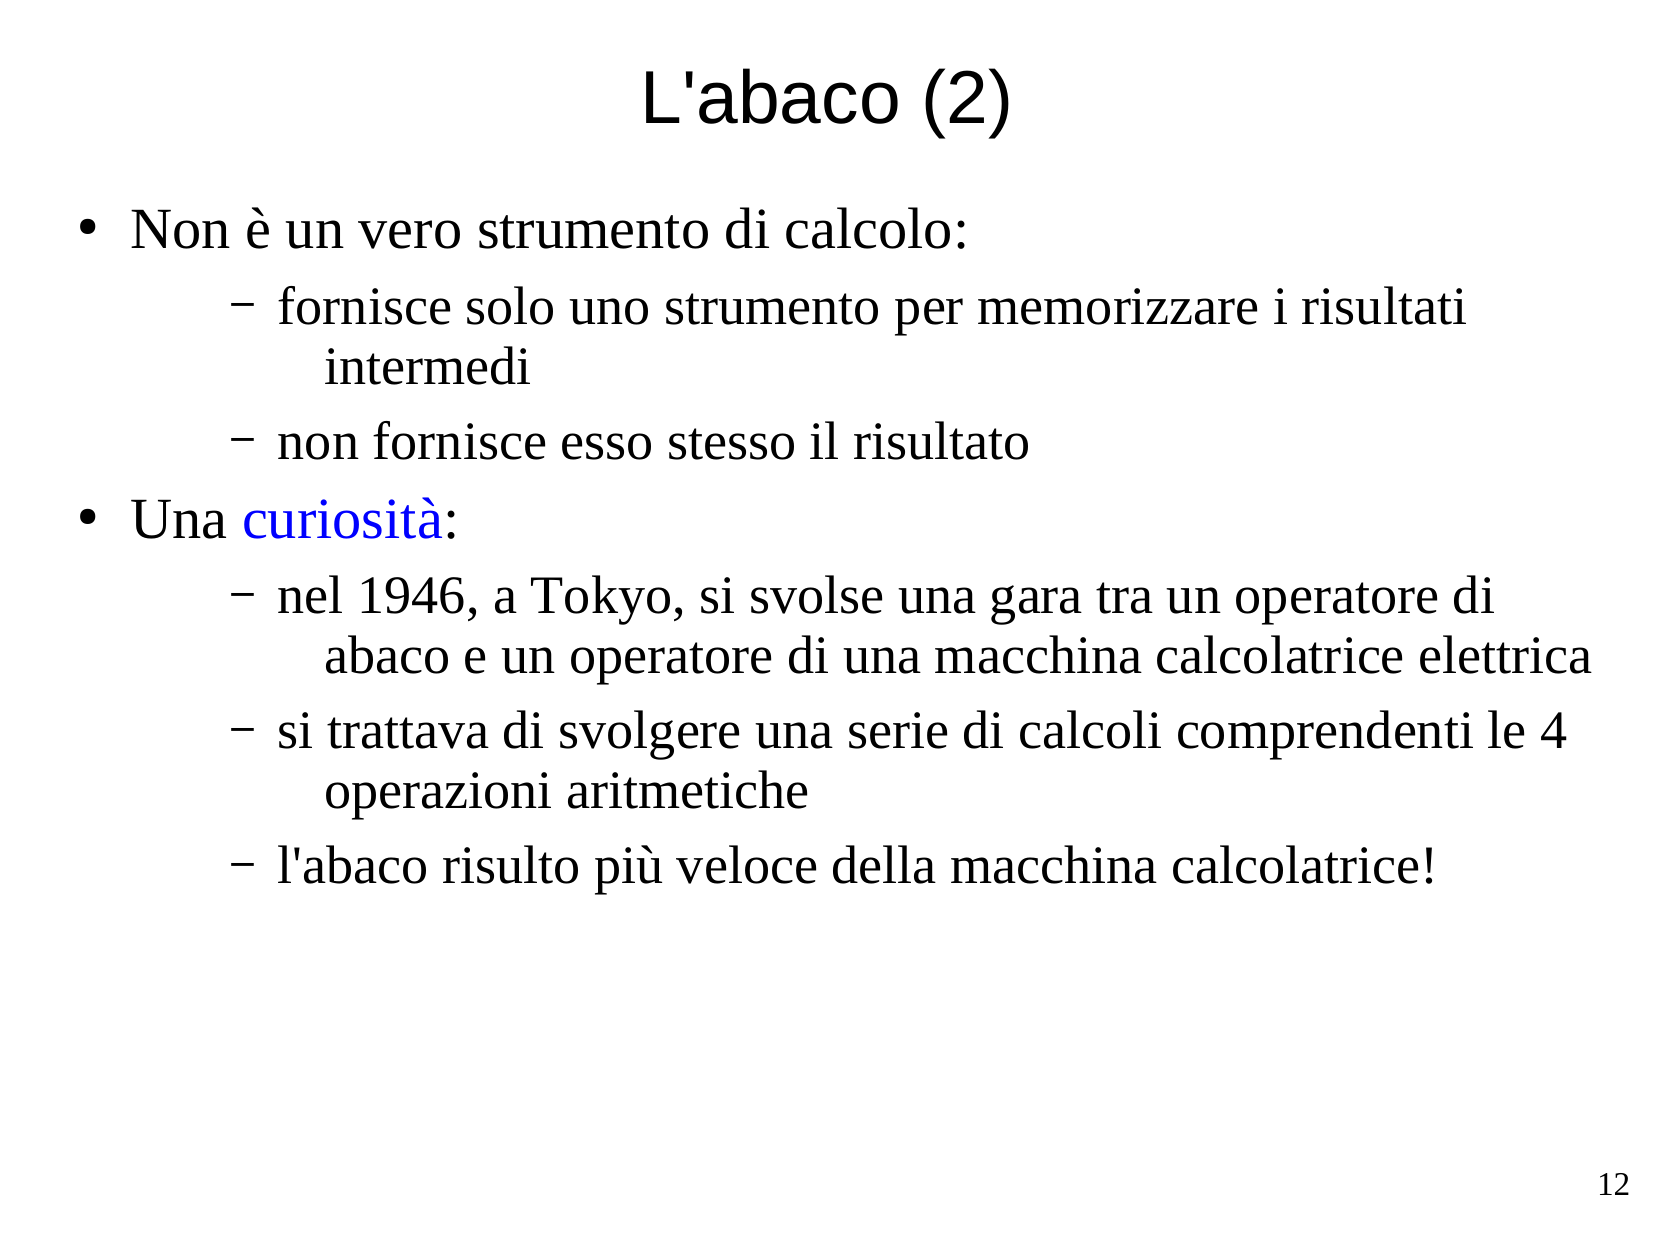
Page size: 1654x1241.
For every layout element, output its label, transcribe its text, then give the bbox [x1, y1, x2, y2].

title L'abaco (2) [37, 30, 1617, 166]
list Non è un vero strumento di calcolo: fornisce solo uno strumento per memorizzare i risultati intermedi non fornisce esso stesso il risultato Una curiosità: nel 1946, a Tokyo, si svolse una gara tra un operatore di abaco e un operatore di una macchina calcolatrice elettrica si trattava di svolgere una serie di calcoli comprendenti le 4 operazioni aritmetiche l'abaco risulto più veloce della macchina calcolatrice! [42, 196, 1612, 1187]
